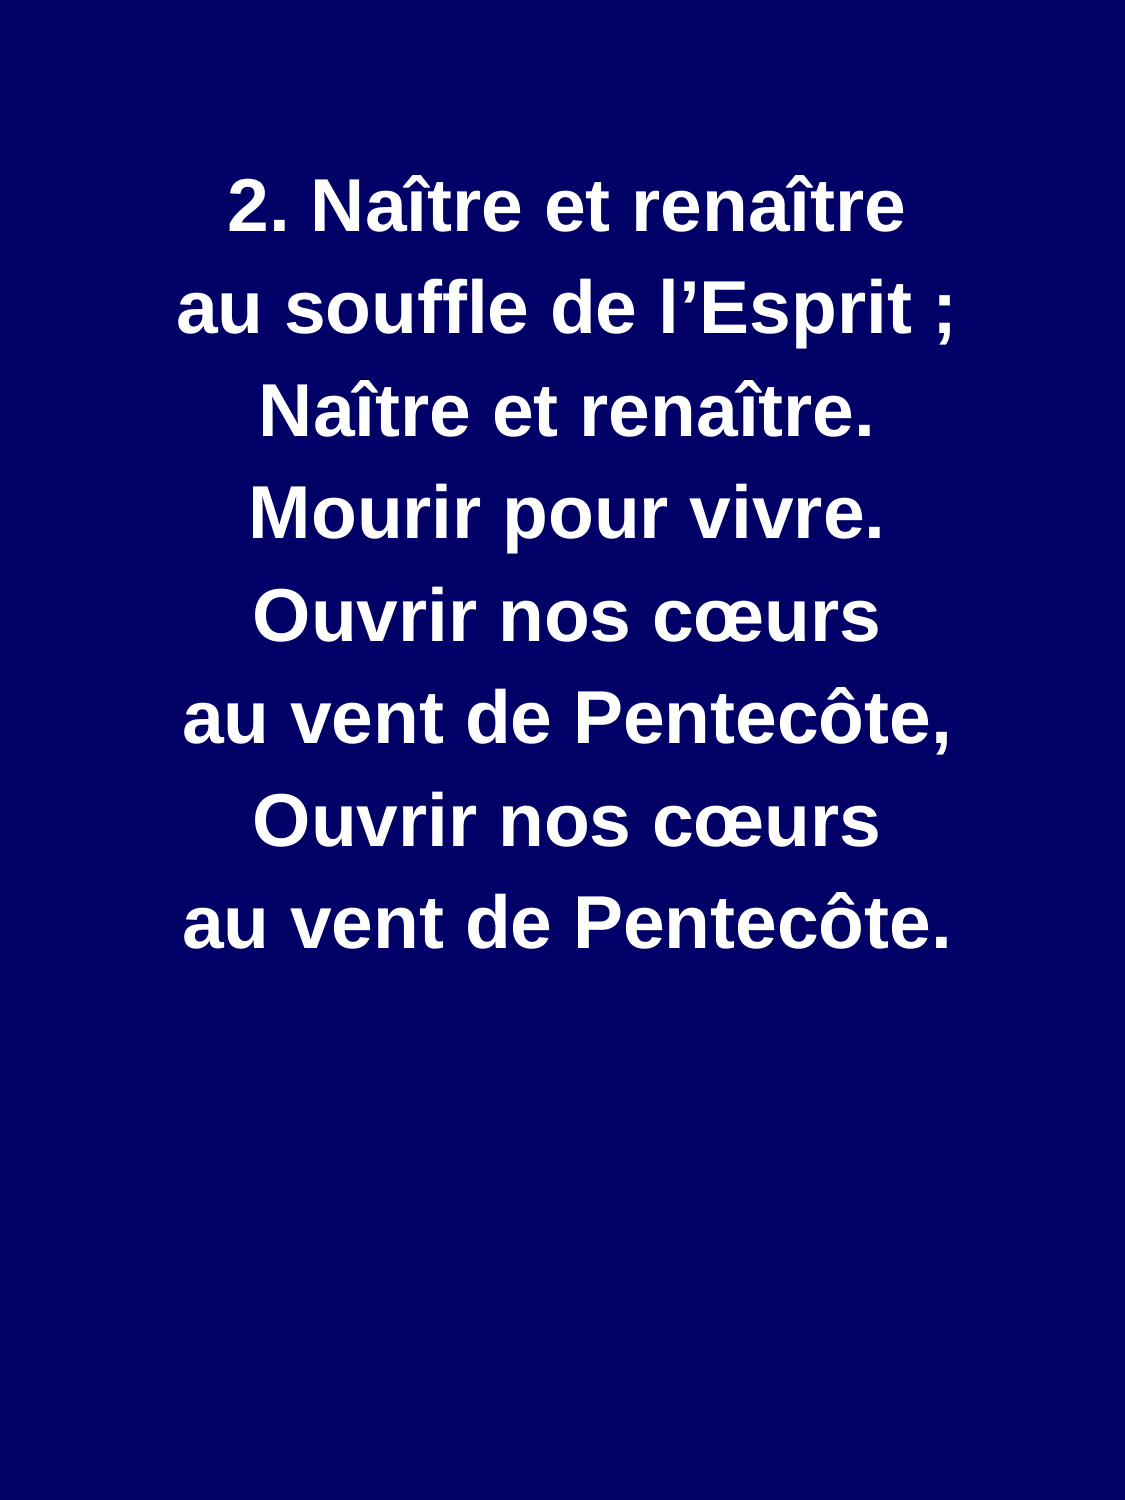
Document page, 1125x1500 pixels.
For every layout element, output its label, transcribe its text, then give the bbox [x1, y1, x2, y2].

text_box 2. Naître et renaître au souffle de l’Esprit ; Naître et renaître. Mourir pour vivre. Ouvrir nos cœurs au vent de Pentecôte, Ouvrir nos cœurs au vent de Pentecôte. [0, 91, 1125, 1335]
